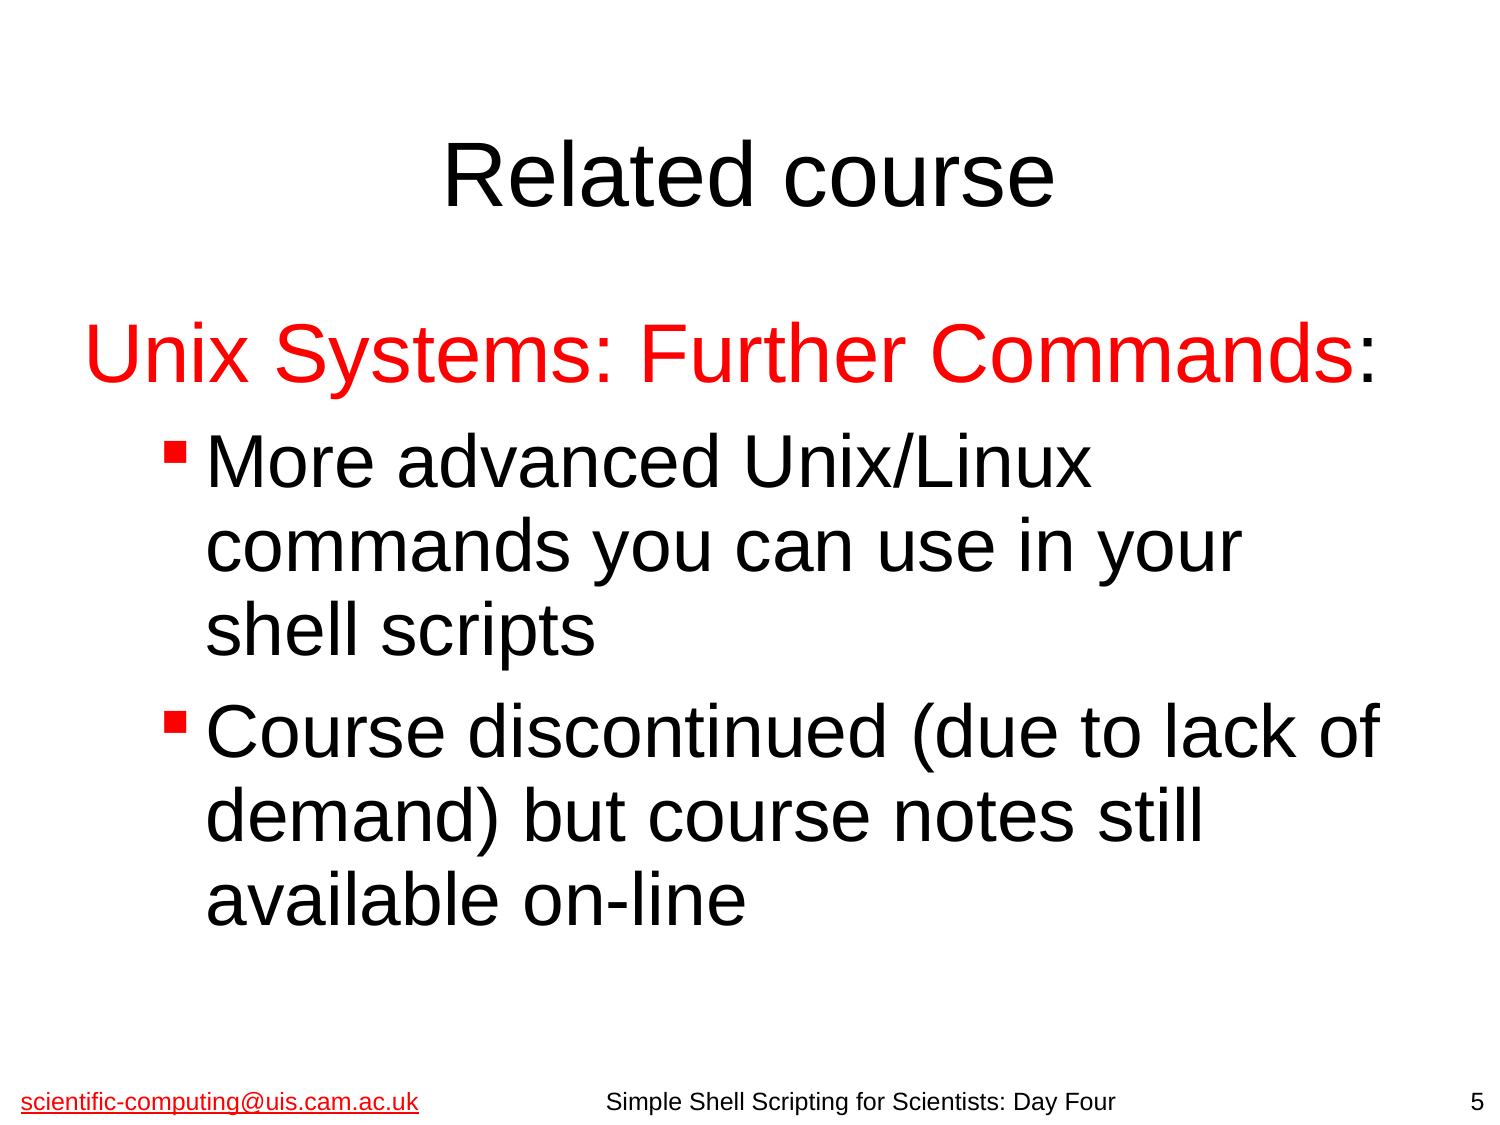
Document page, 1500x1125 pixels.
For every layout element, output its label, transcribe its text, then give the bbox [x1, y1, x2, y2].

list Unix Systems: Further Commands: More advanced Unix/Linux commands you can use in your shell scripts Course discontinued (due to lack of demand) but course notes still available on-line [68, 299, 1432, 1013]
title Related course [112, 112, 1388, 238]
